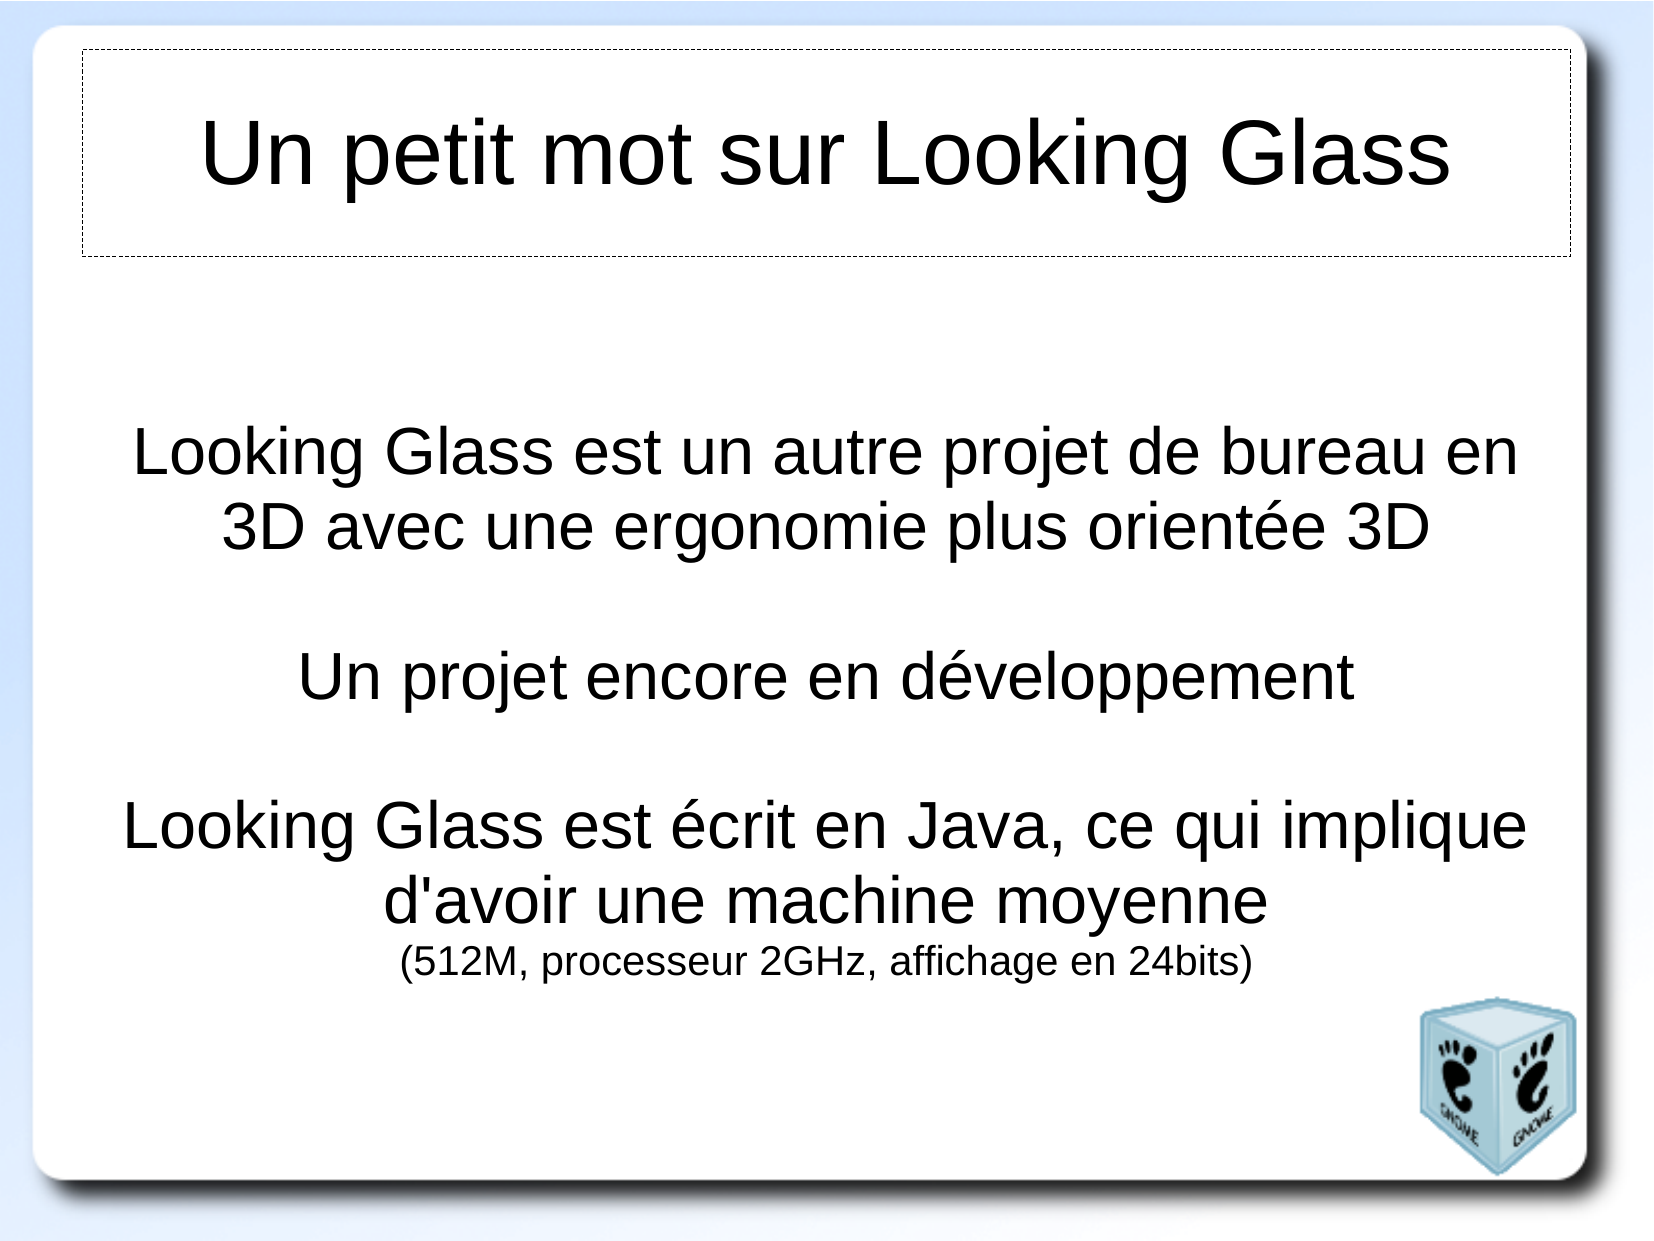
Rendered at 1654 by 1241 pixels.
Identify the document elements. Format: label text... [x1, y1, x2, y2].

subtitle Looking Glass est un autre projet de bureau en 3D avec une ergonomie plus orientée 3D Un projet encore en développement Looking Glass est écrit en Java, ce qui implique d'avoir une machine moyenne (512M, processeur 2GHz, affichage en 24bits) [82, 290, 1571, 1109]
title Un petit mot sur Looking Glass [82, 49, 1571, 257]
picture [0, 1, 1654, 1241]
